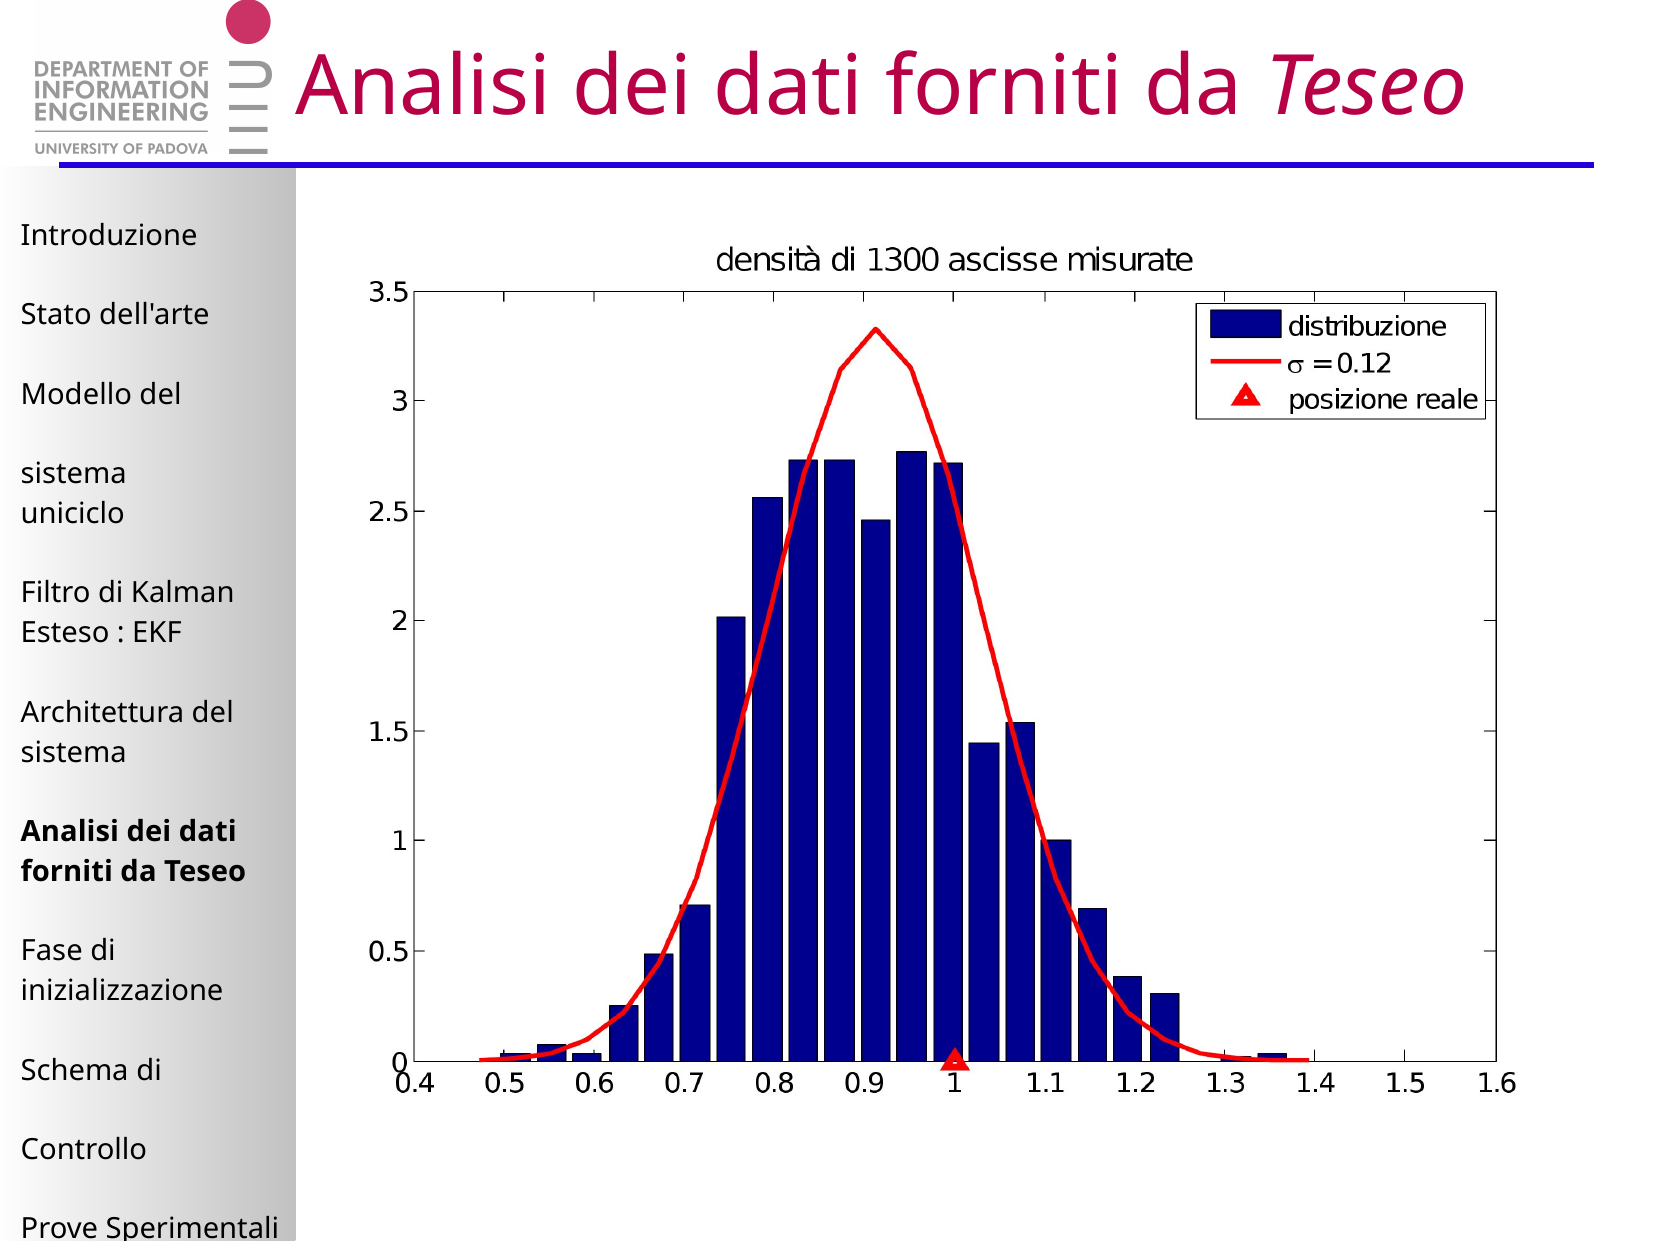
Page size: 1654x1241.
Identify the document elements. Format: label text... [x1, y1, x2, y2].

picture [35, 0, 272, 154]
picture [354, 236, 1536, 1123]
text_box Introduzione Stato dell'arte Modello del sistema uniciclo Filtro di Kalman Esteso : EKF Architettura del sistema Analisi dei dati forniti da Teseo Fase di inizializzazione Schema di Controllo Prove Sperimentali Conclusioni Sviluppi futuri [5, 206, 302, 1211]
title Analisi dei dati forniti da Teseo [295, 0, 1595, 186]
